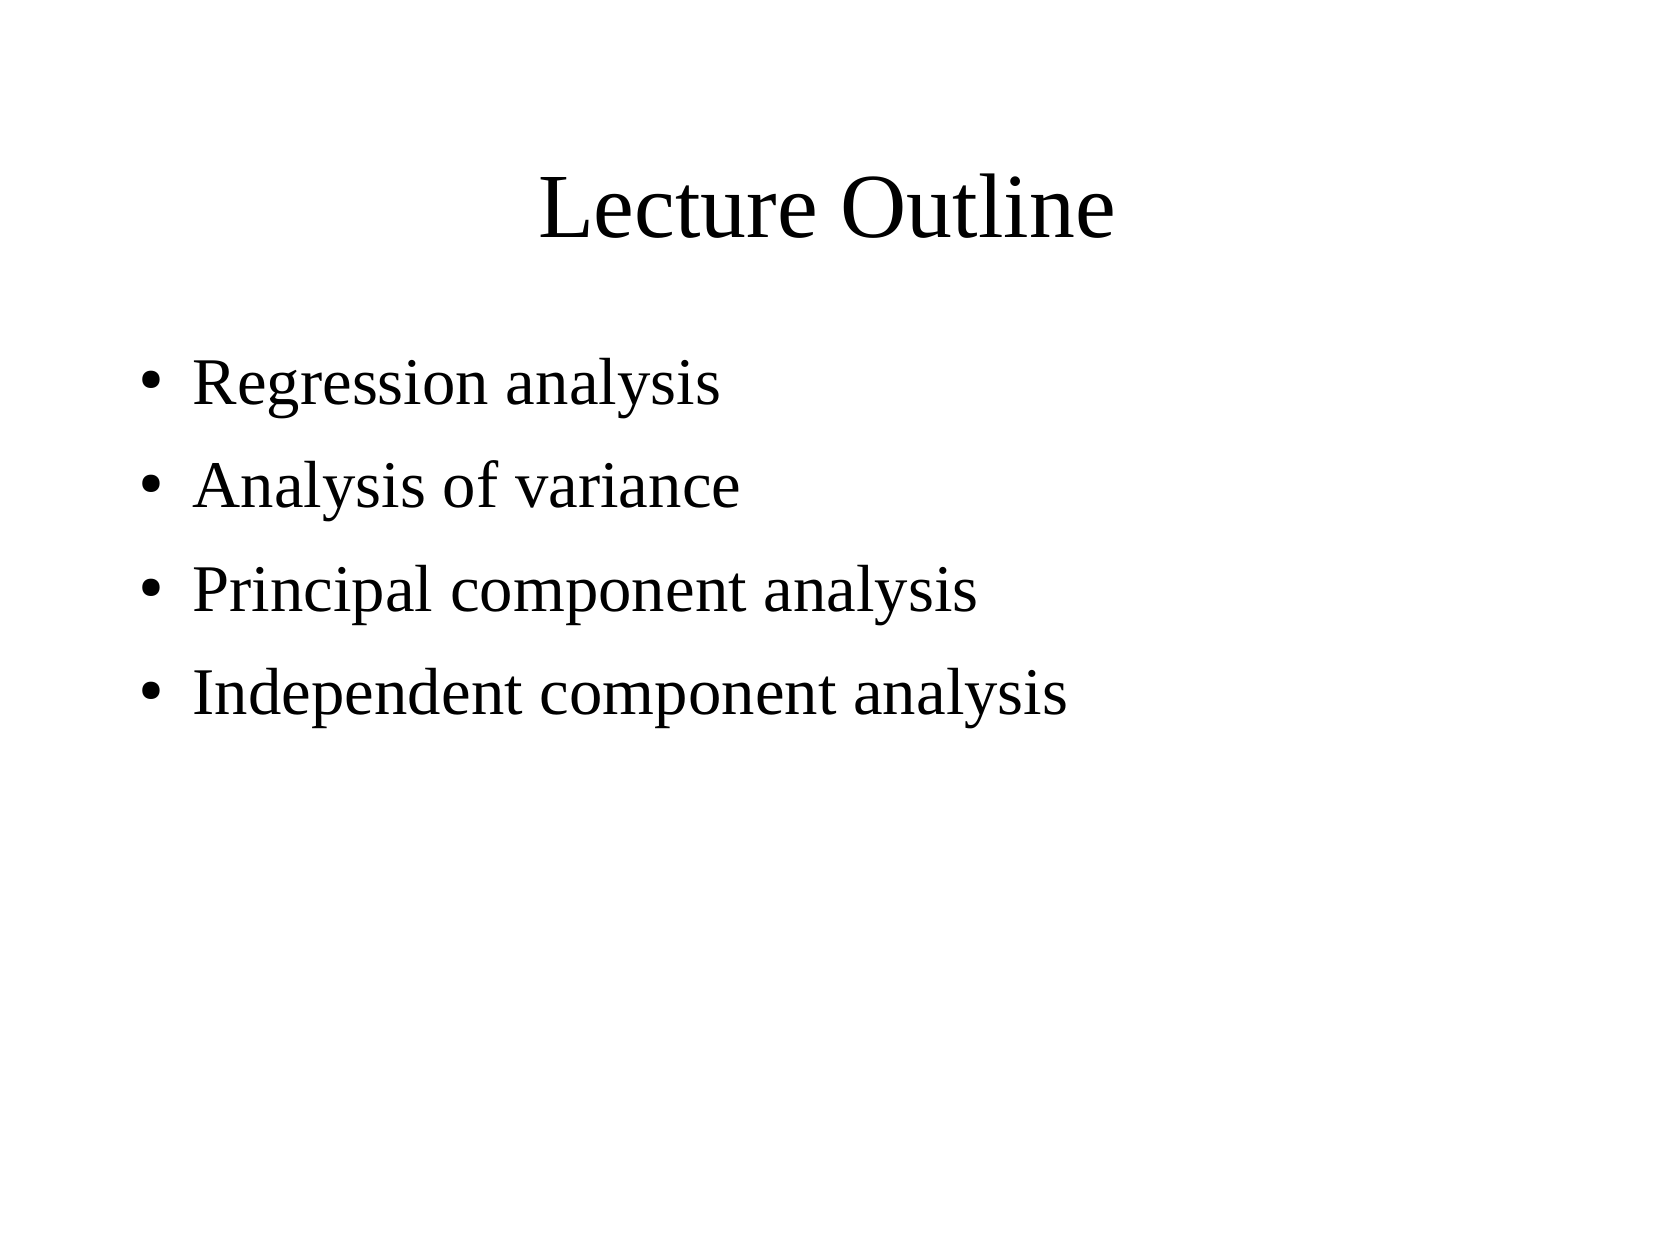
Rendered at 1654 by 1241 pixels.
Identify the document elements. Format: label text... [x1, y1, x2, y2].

list Regression analysis Analysis of variance Principal component analysis Independent component analysis [121, 344, 1534, 1127]
title Lecture Outline [121, 102, 1534, 311]
